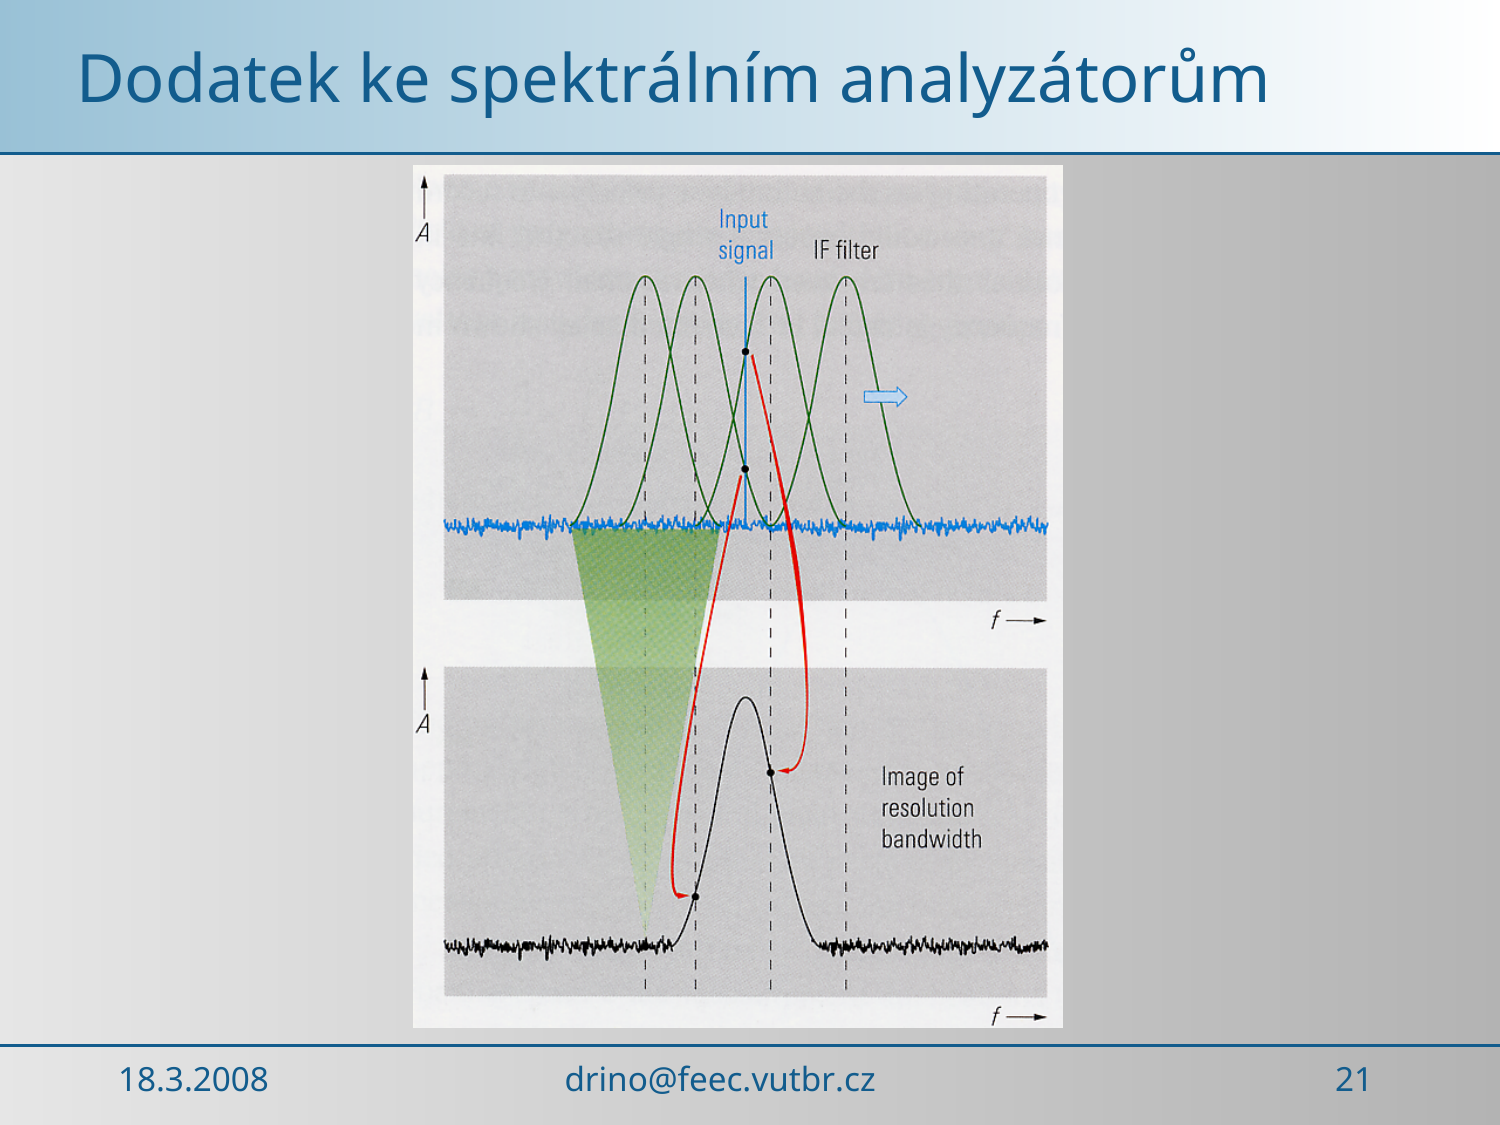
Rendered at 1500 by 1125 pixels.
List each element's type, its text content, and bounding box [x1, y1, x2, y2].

text_box drino@feec.vutbr.cz [454, 1049, 987, 1125]
text_box <číslo> [1075, 1049, 1388, 1125]
title Dodatek ke spektrálním analyzátorům [0, 0, 1500, 152]
text_box 18.3.2008 [103, 1049, 432, 1125]
picture [413, 165, 1063, 1028]
